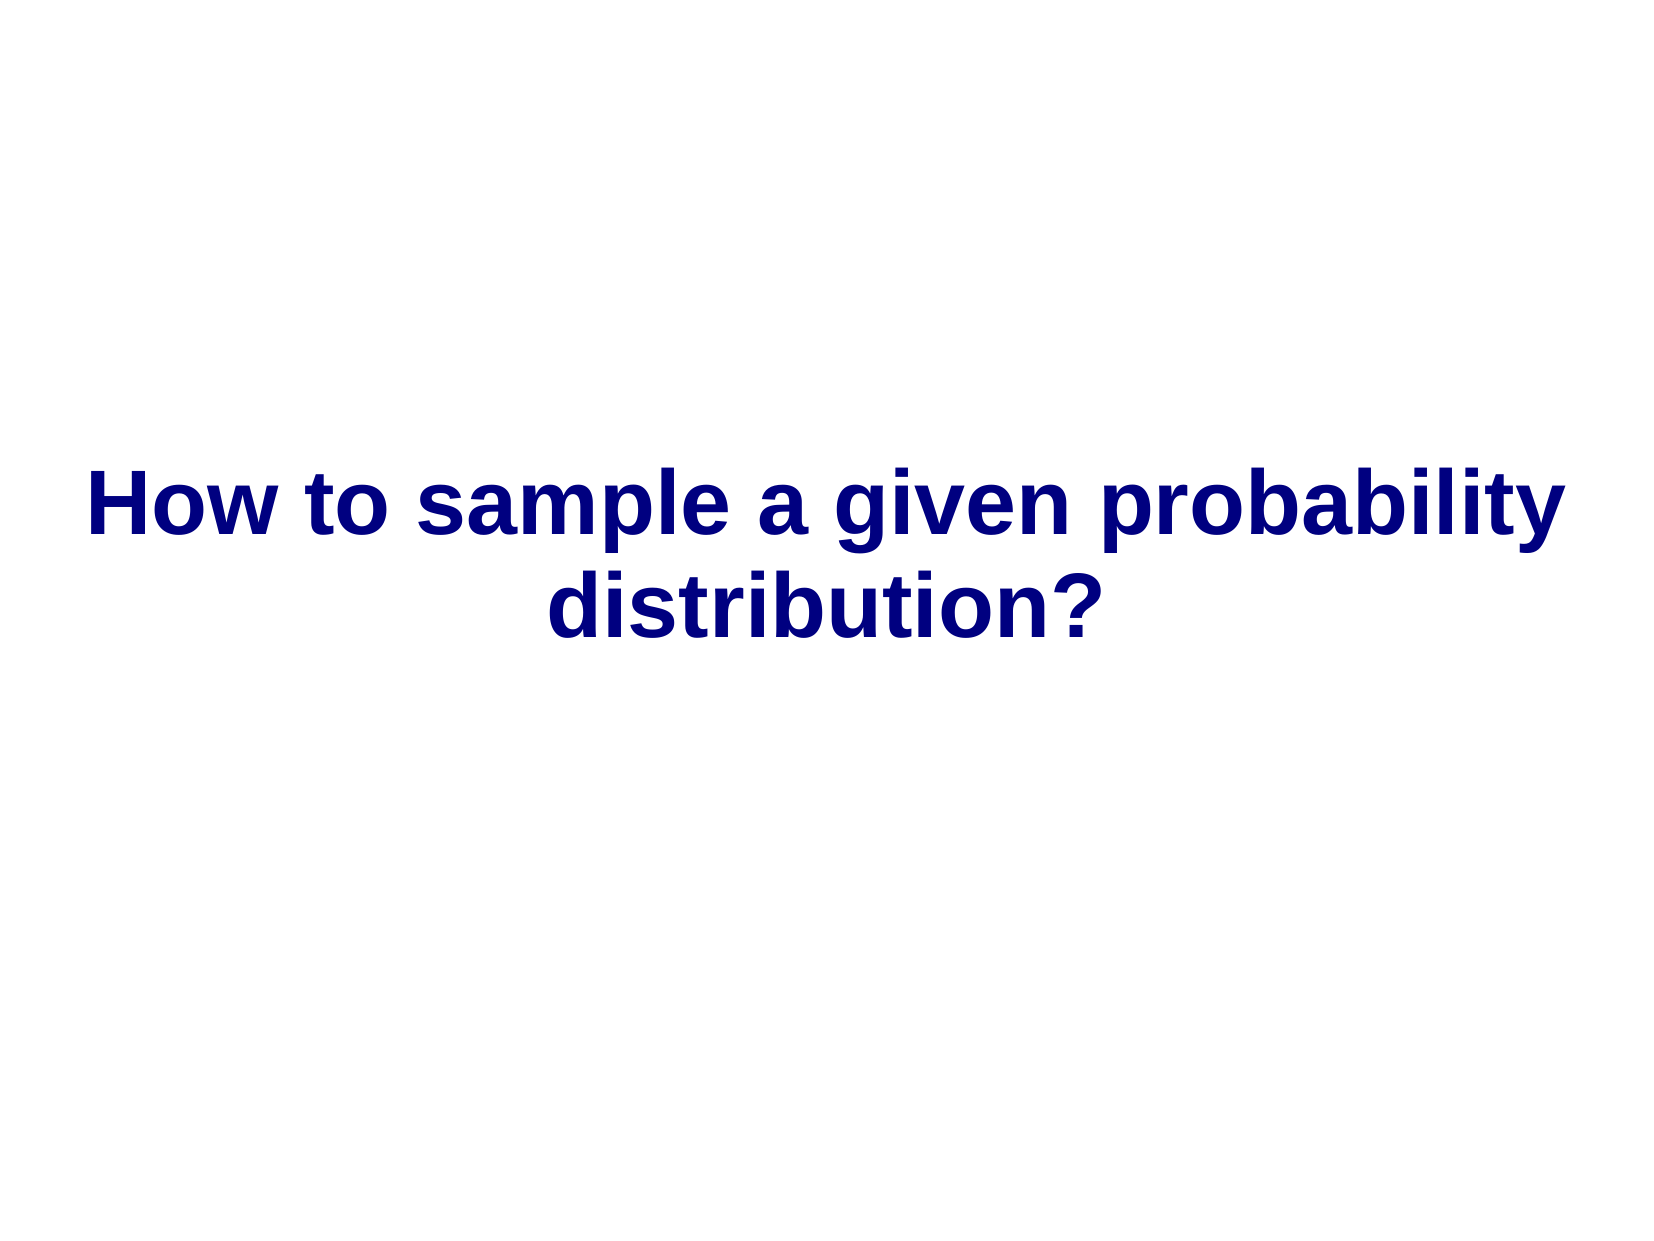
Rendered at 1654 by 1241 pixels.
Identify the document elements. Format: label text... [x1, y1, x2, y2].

title How to sample a given probability distribution? [82, 436, 1571, 673]
